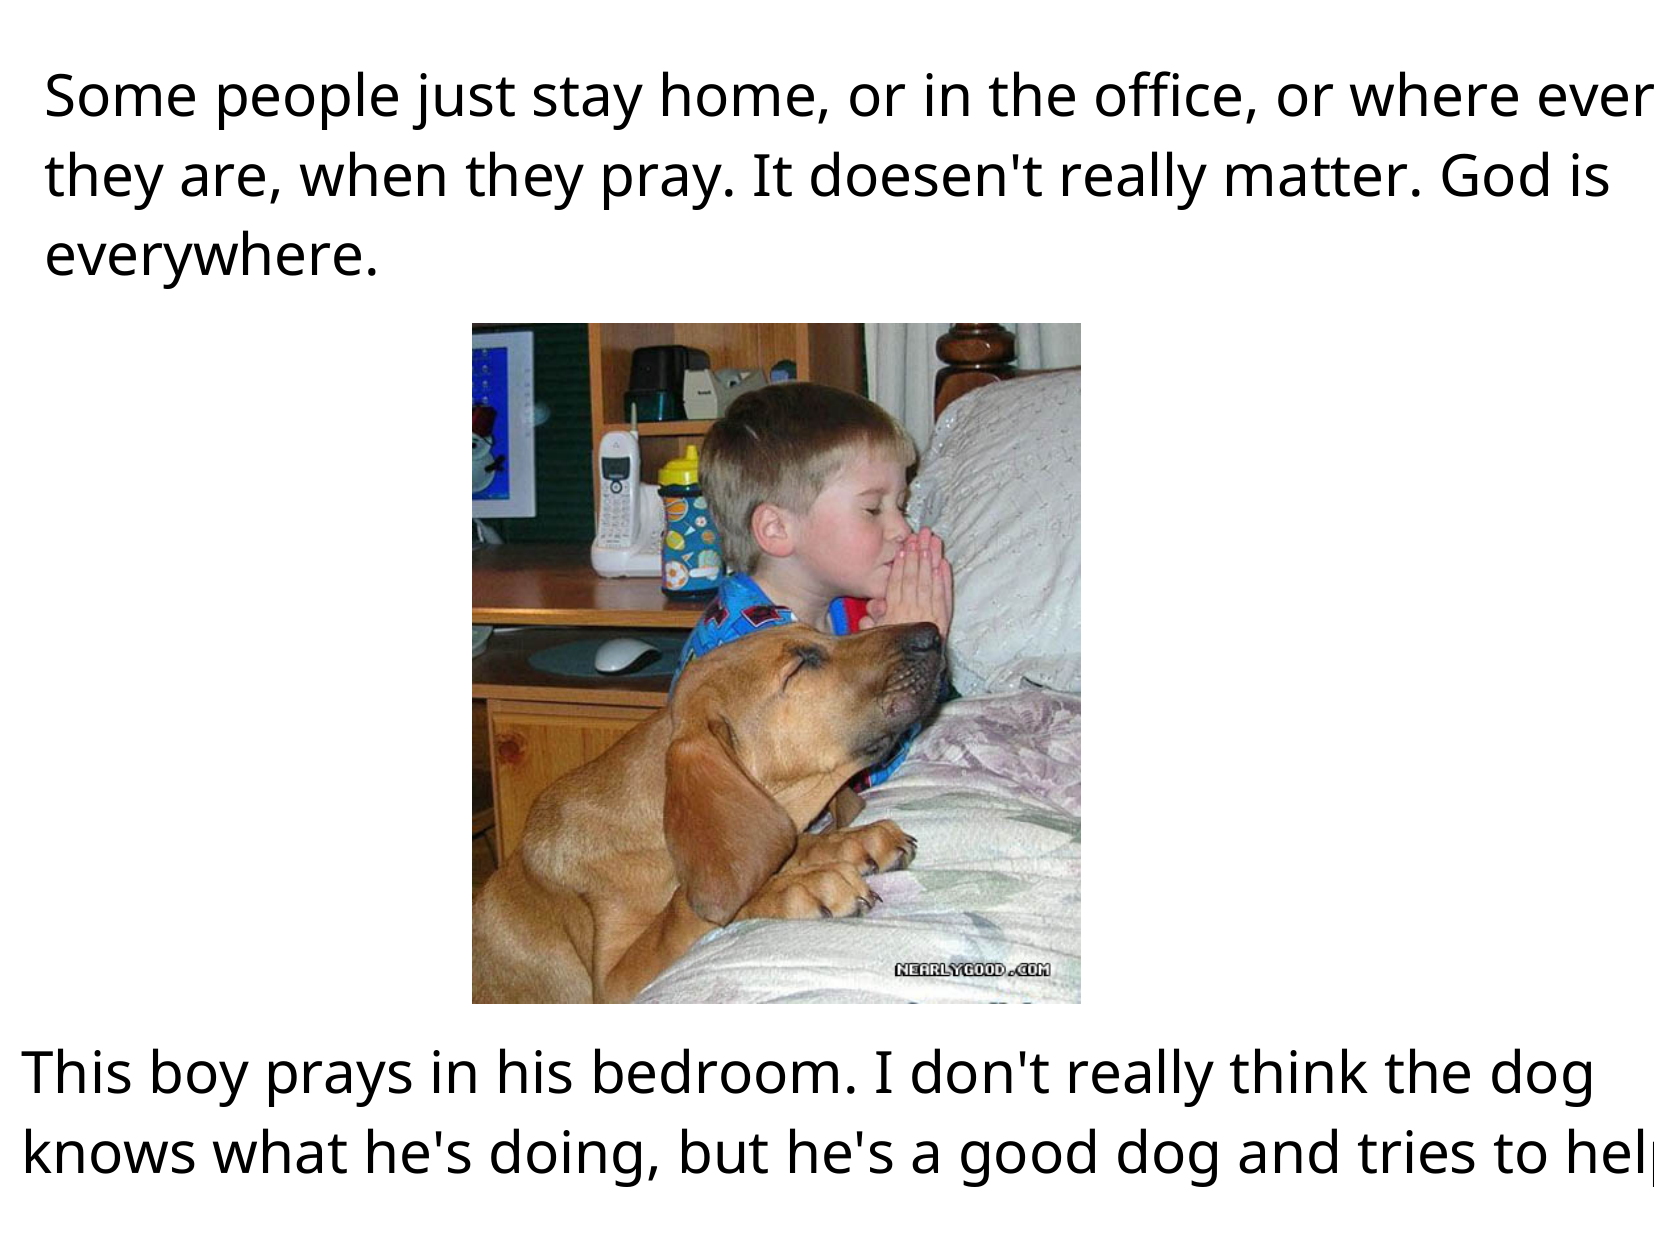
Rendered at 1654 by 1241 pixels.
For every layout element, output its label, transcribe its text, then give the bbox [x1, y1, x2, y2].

text_box This boy prays in his bedroom. I don't really think the dog knows what he's doing, but he's a good dog and tries to help. [6, 1024, 1654, 1211]
text_box Some people just stay home, or in the office, or where ever they are, when they pray. It doesen't really matter. God is everywhere. [29, 47, 1626, 320]
picture [472, 323, 1081, 1004]
